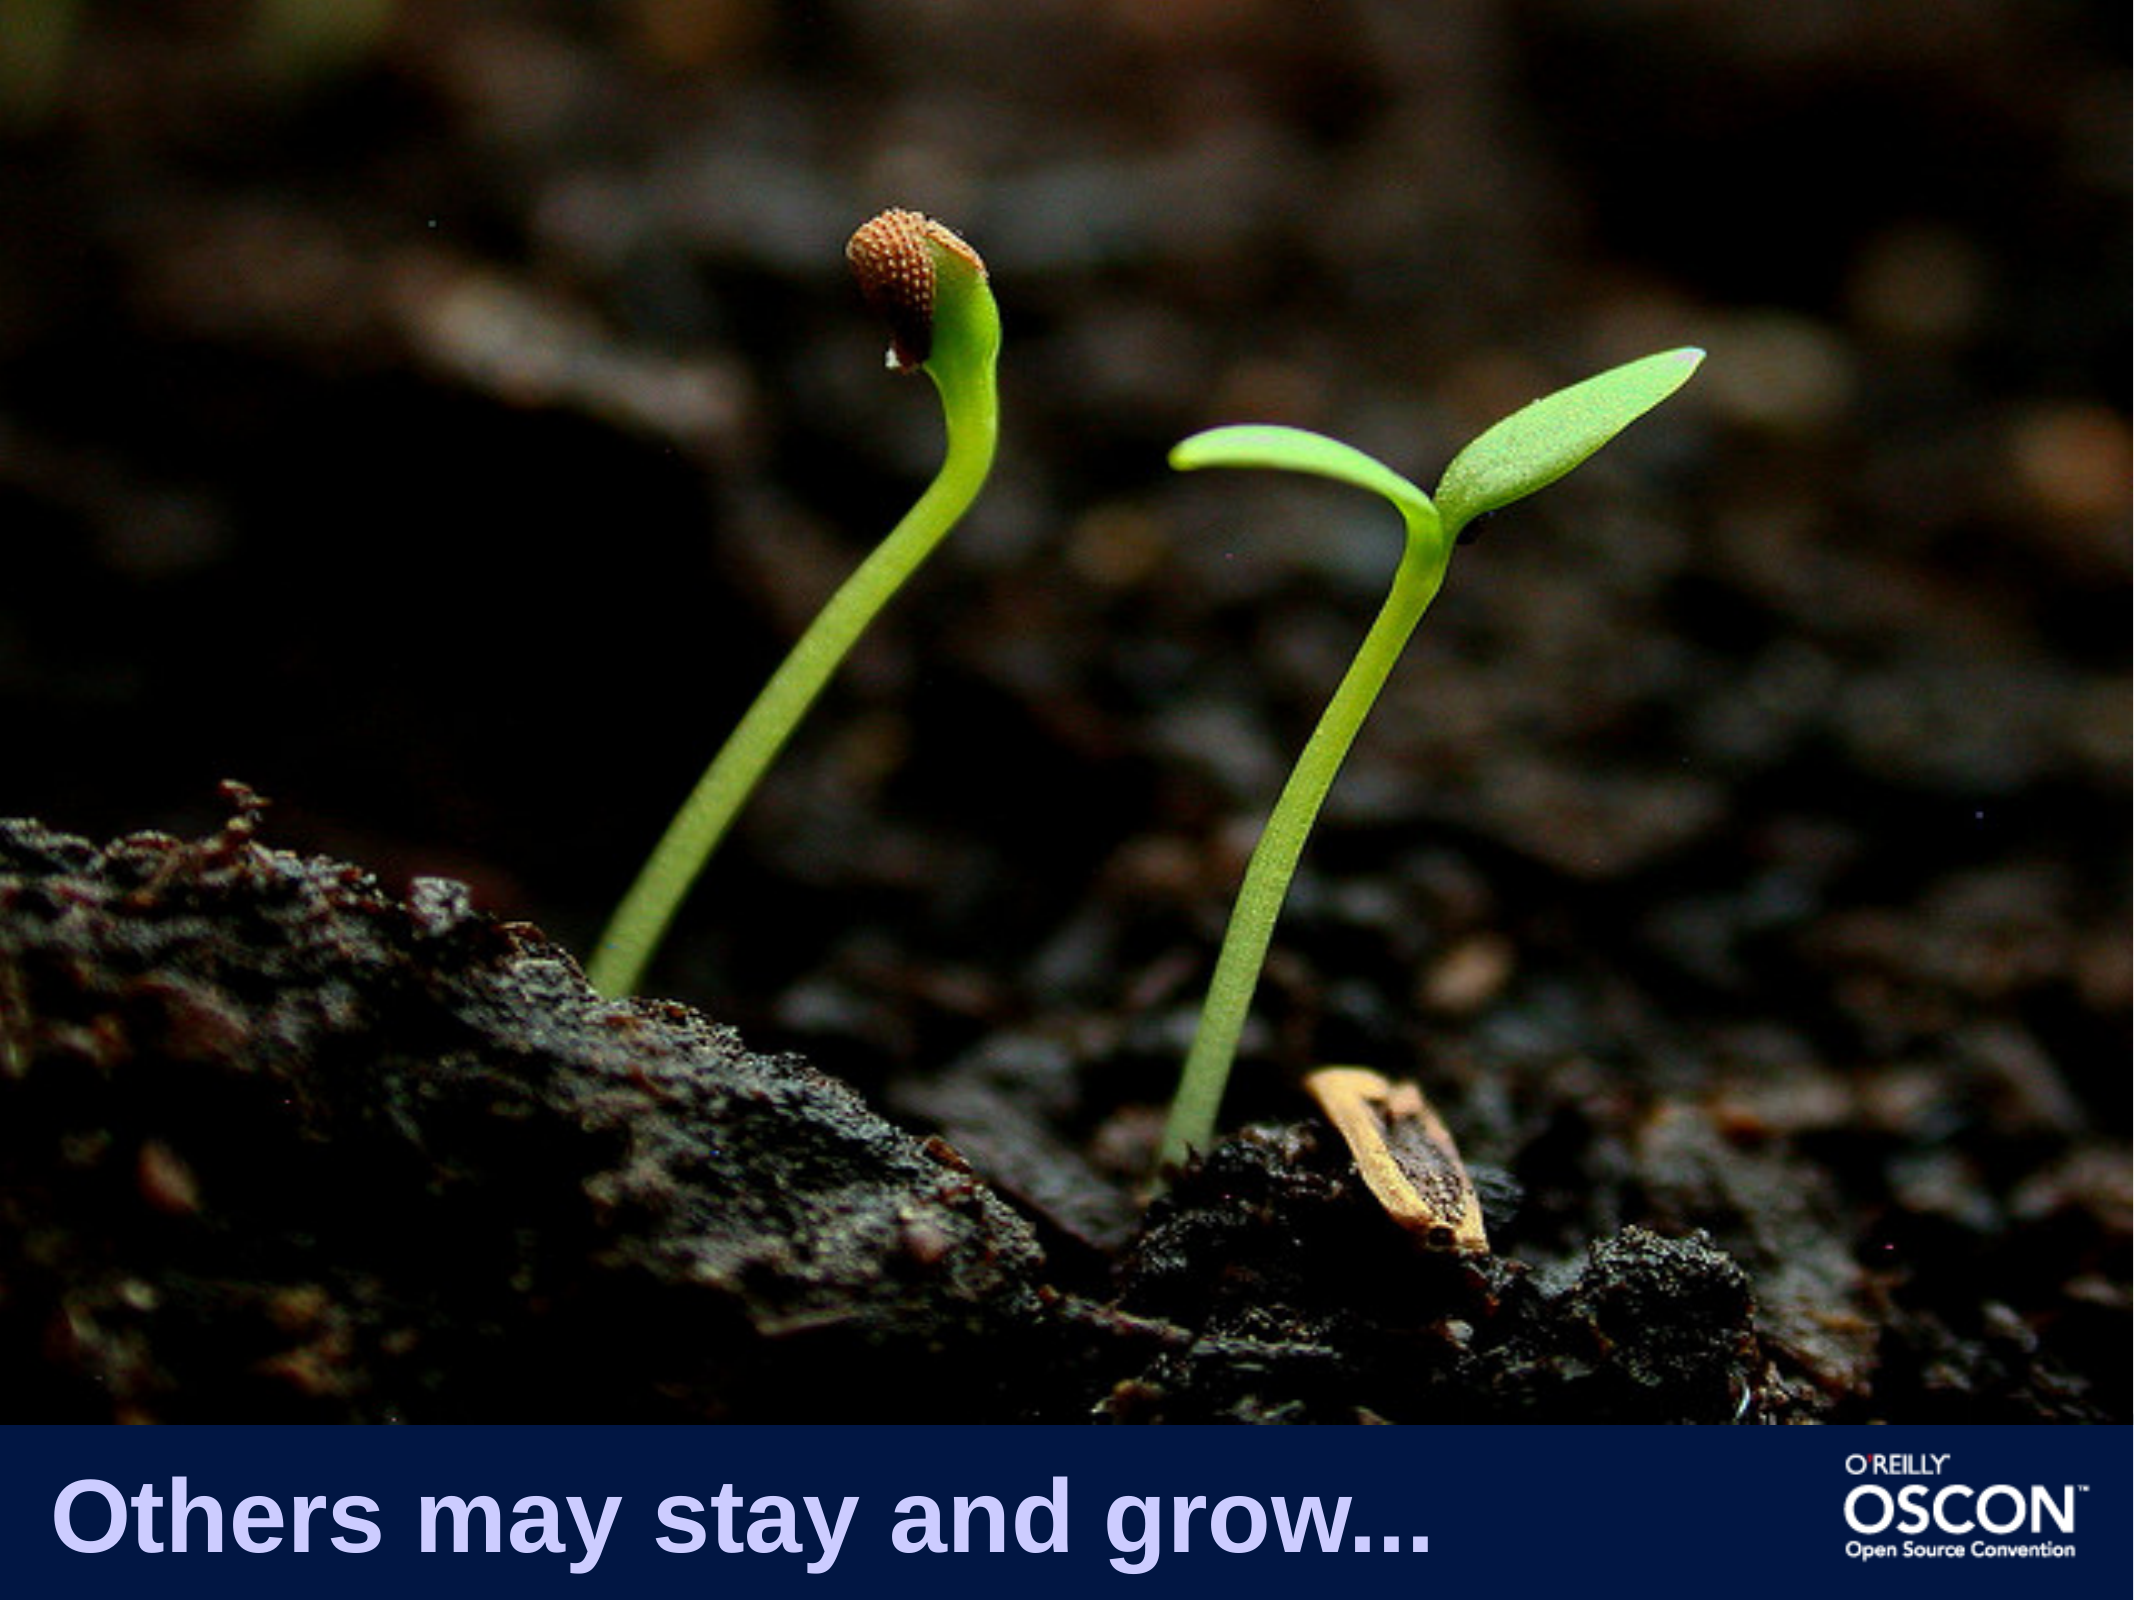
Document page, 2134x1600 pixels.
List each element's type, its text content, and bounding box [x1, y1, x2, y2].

picture [0, 0, 2134, 1600]
title Others may stay and grow... [41, 1432, 2094, 1600]
